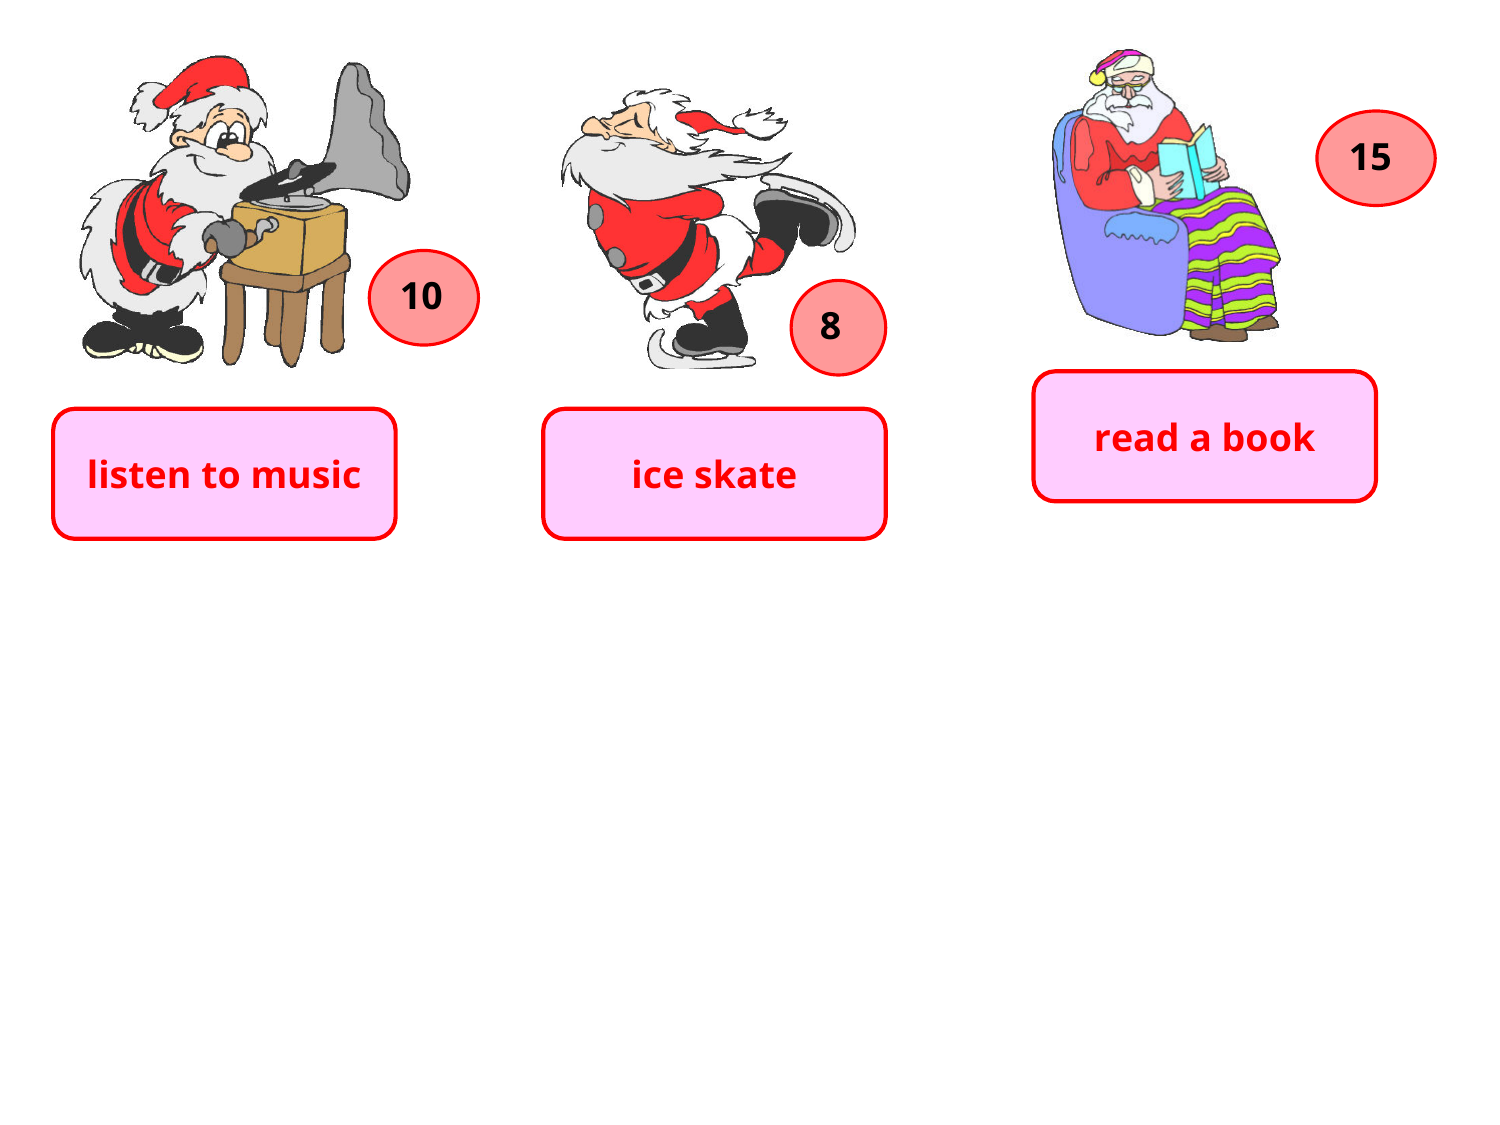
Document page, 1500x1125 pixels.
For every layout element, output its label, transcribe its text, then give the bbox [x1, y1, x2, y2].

text_box 10 [369, 250, 479, 346]
text_box 8 [791, 280, 886, 376]
text_box read a book [1033, 371, 1377, 502]
text_box 15 [1316, 110, 1436, 206]
picture [76, 42, 417, 369]
text_box ice skate [543, 408, 886, 539]
picture [1052, 48, 1281, 342]
picture [560, 82, 868, 369]
text_box listen to music [53, 408, 396, 539]
